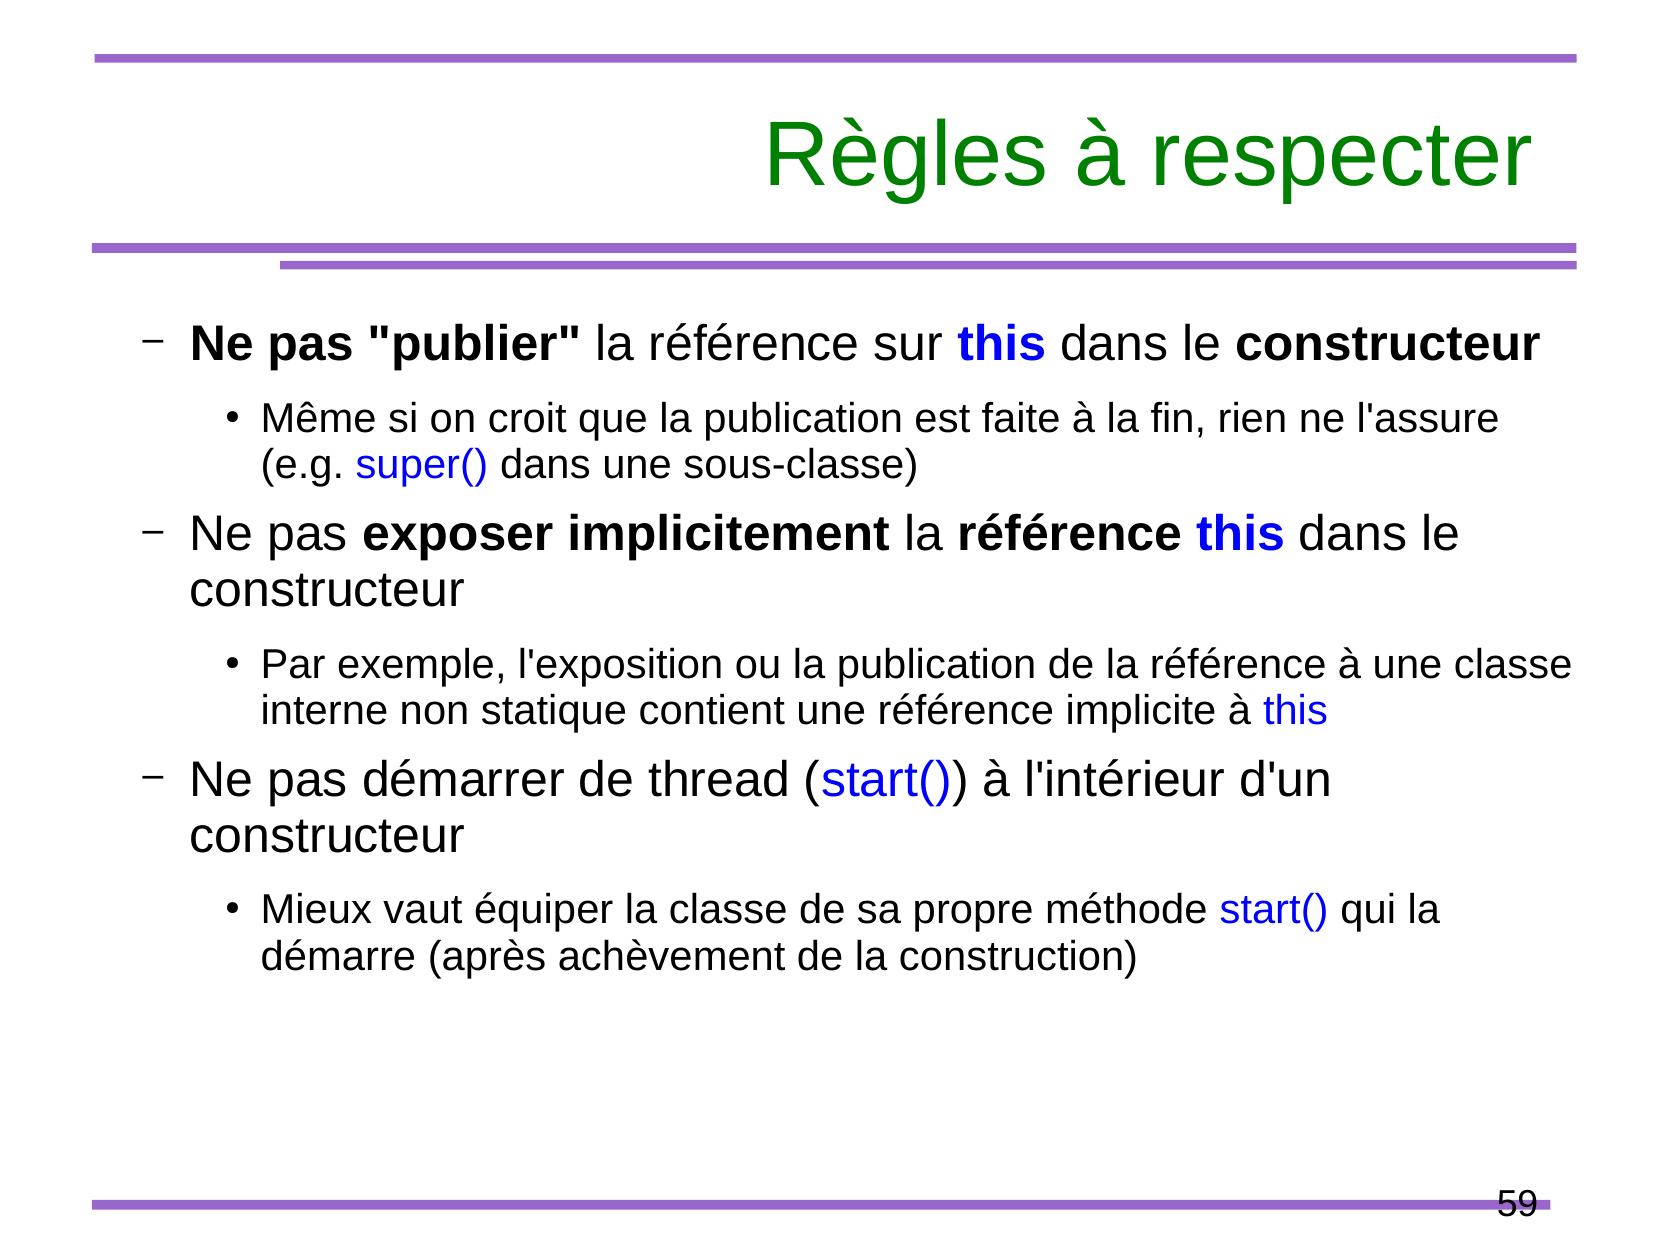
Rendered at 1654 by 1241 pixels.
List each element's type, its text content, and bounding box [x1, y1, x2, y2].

list Ne pas "publier" la référence sur this dans le constructeur Même si on croit que la publication est faite à la fin, rien ne l'assure (e.g. super() dans une sous-classe) Ne pas exposer implicitement la référence this dans le constructeur Par exemple, l'exposition ou la publication de la référence à une classe interne non statique contient une référence implicite à this Ne pas démarrer de thread (start()) à l'intérieur d'un constructeur Mieux vaut équiper la classe de sa propre méthode start() qui la démarre (après achèvement de la construction) [48, 315, 1587, 1163]
title Règles à respecter [121, 49, 1534, 257]
